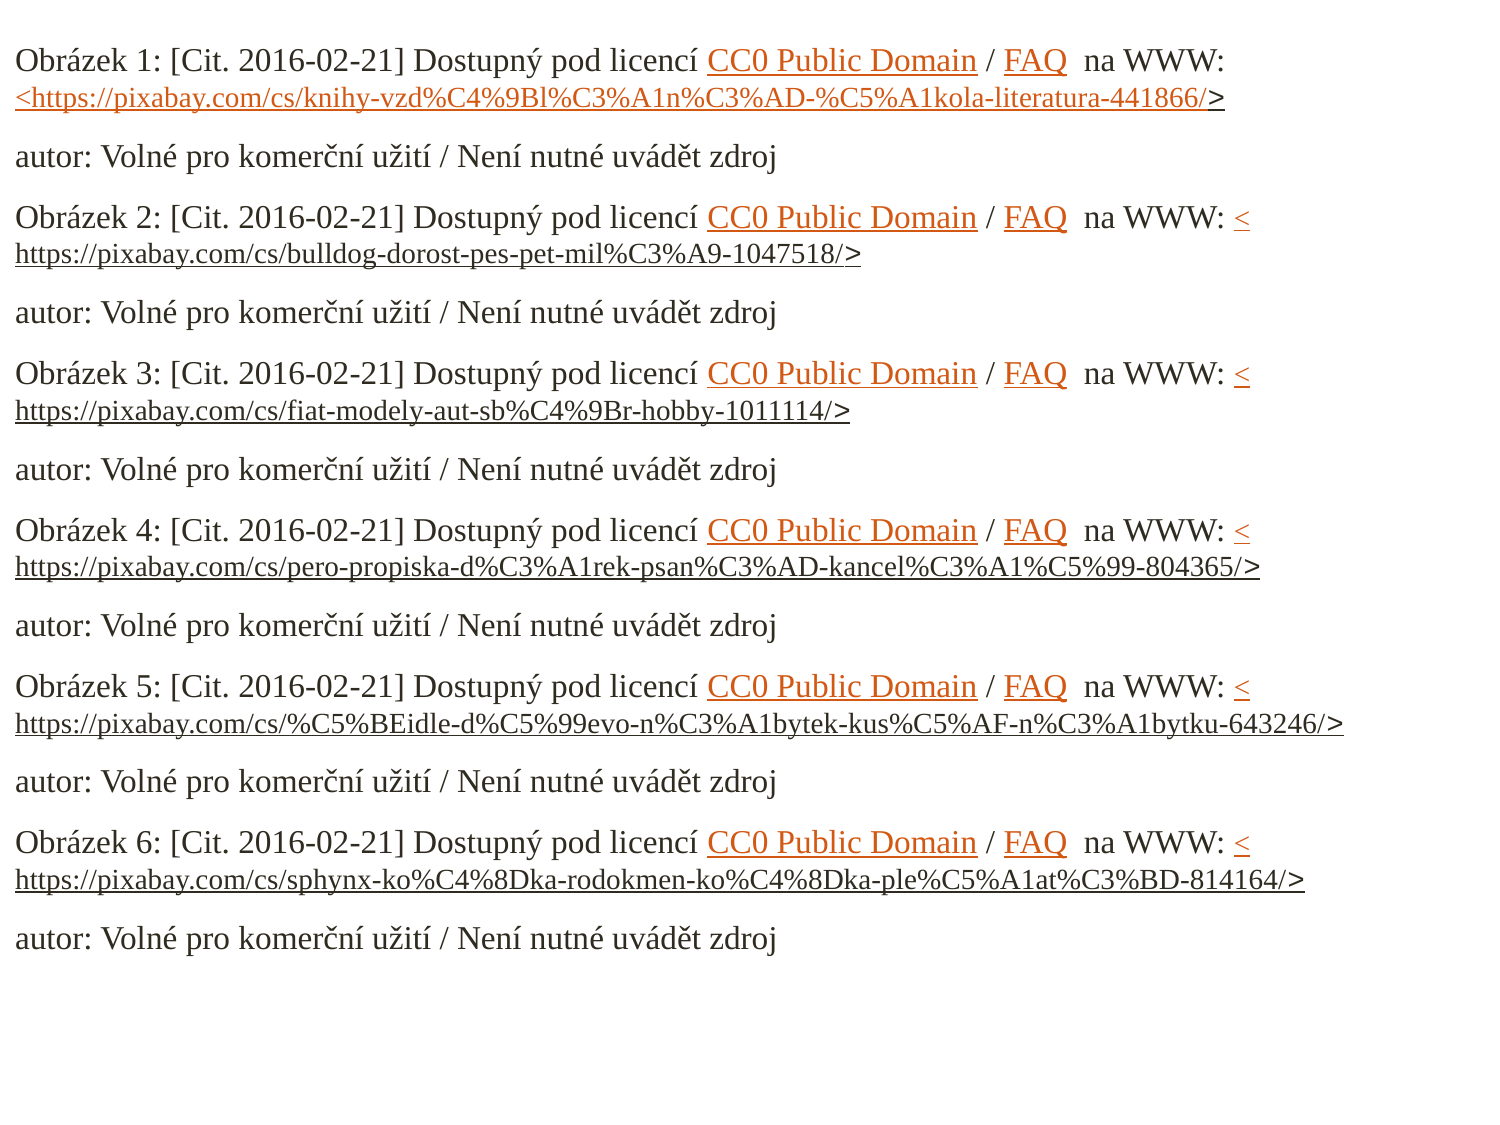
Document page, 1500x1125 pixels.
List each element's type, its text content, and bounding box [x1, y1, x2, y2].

list Obrázek 1: [Cit. 2016-02-21] Dostupný pod licencí CC0 Public Domain / FAQ na WWW: ˂https://pixabay.com/cs/knihy-vzd%C4%9Bl%C3%A1n%C3%AD-%C5%A1kola-literatura-441866/˃ autor: Volné pro komerční užití / Není nutné uvádět zdroj Obrázek 2: [Cit. 2016-02-21] Dostupný pod licencí CC0 Public Domain / FAQ na WWW: ˂https://pixabay.com/cs/bulldog-dorost-pes-pet-mil%C3%A9-1047518/˃ autor: Volné pro komerční užití / Není nutné uvádět zdroj Obrázek 3: [Cit. 2016-02-21] Dostupný pod licencí CC0 Public Domain / FAQ na WWW: ˂https://pixabay.com/cs/fiat-modely-aut-sb%C4%9Br-hobby-1011114/˃ autor: Volné pro komerční užití / Není nutné uvádět zdroj Obrázek 4: [Cit. 2016-02-21] Dostupný pod licencí CC0 Public Domain / FAQ na WWW: ˂https://pixabay.com/cs/pero-propiska-d%C3%A1rek-psan%C3%AD-kancel%C3%A1%C5%99-804365/˃ autor: Volné pro komerční užití / Není nutné uvádět zdroj Obrázek 5: [Cit. 2016-02-21] Dostupný pod licencí CC0 Public Domain / FAQ na WWW: ˂https://pixabay.com/cs/%C5%BEidle-d%C5%99evo-n%C3%A1bytek-kus%C5%AF-n%C3%A1bytku-643246/˃ autor: Volné pro komerční užití / Není nutné uvádět zdroj Obrázek 6: [Cit. 2016-02-21] Dostupný pod licencí CC0 Public Domain / FAQ na WWW: ˂https://pixabay.com/cs/sphynx-ko%C4%8Dka-rodokmen-ko%C4%8Dka-ple%C5%A1at%C3%BD-814164/˃ autor: Volné pro komerční užití / Není nutné uvádět zdroj [0, 31, 1500, 1094]
